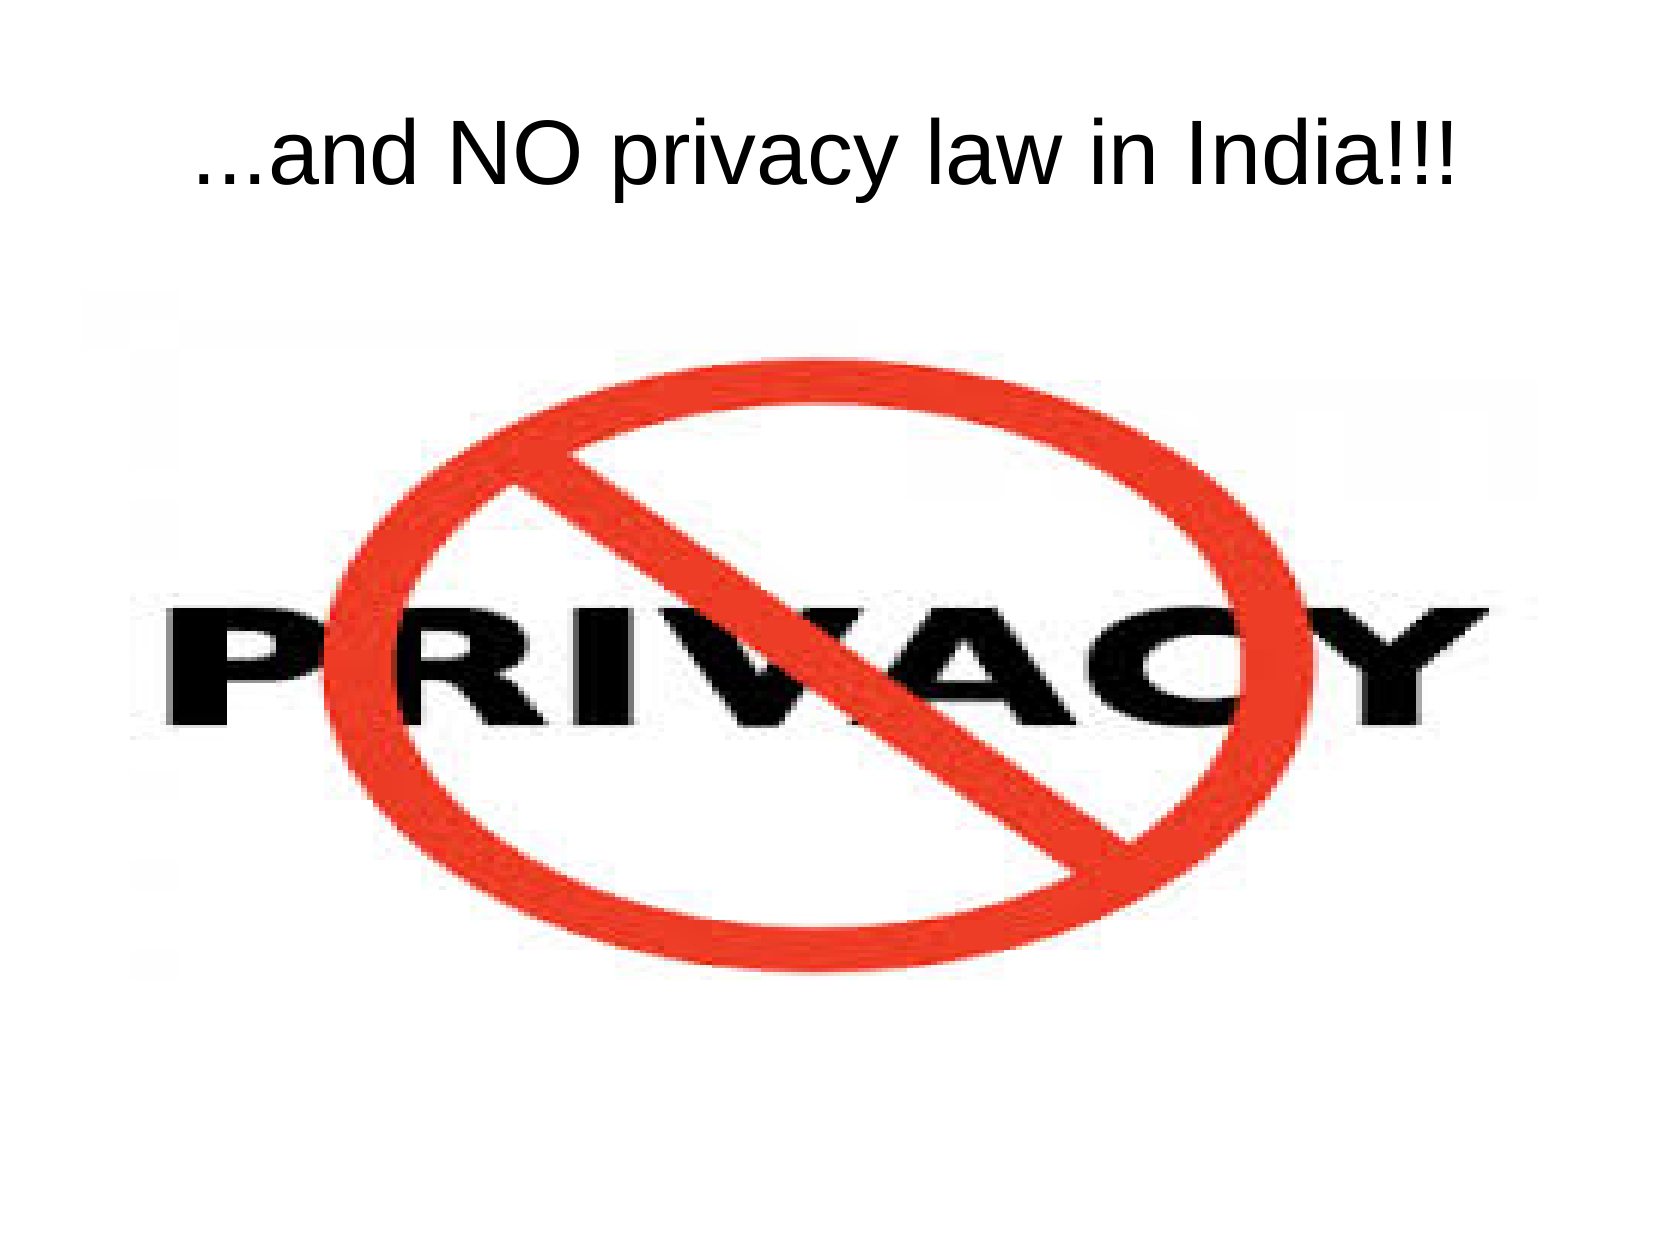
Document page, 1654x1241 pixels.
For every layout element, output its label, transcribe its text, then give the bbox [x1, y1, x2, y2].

picture [82, 290, 1538, 1010]
title ...and NO privacy law in India!!! [82, 49, 1571, 257]
